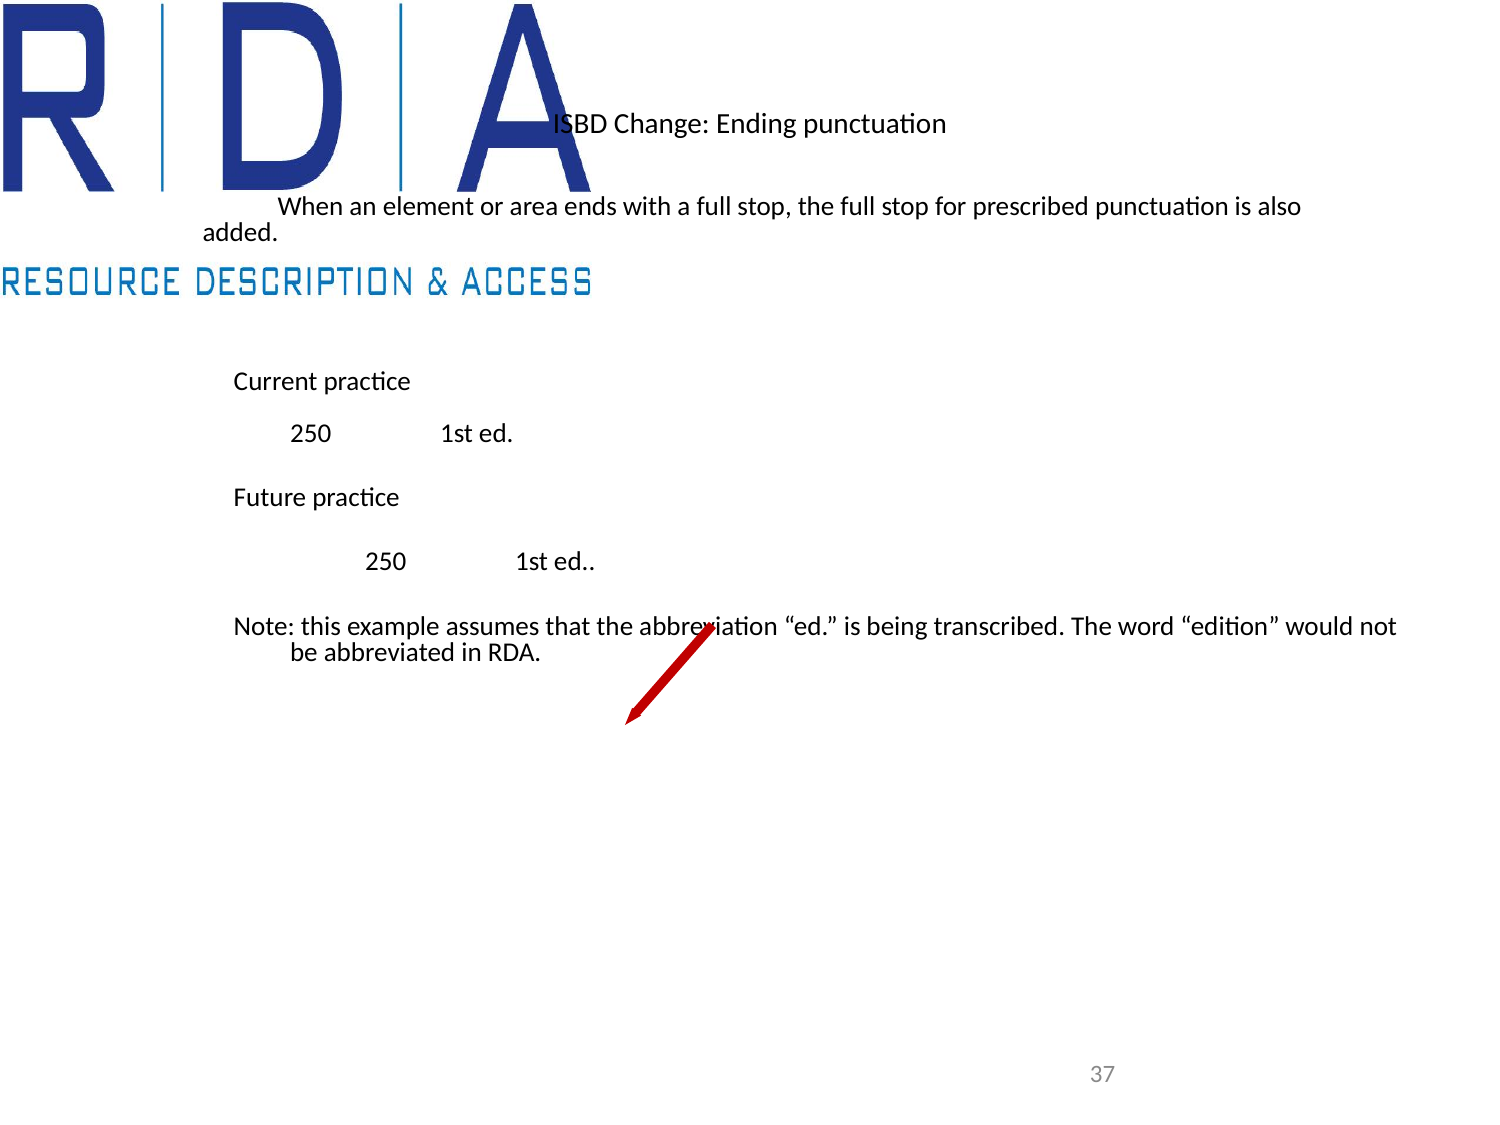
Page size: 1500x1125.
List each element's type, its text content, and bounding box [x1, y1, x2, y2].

title ISBD Change: Ending punctuation [75, 45, 1426, 233]
text_box 37 [1074, 1042, 1426, 1103]
list Current practice 250 1st ed. Future practice 250 1st ed.. Note: this example assumes that the abbreviation “ed.” is being transcribed. The word “edition” would not be abbreviated in RDA. [162, 362, 1426, 1005]
list When an element or area ends with a full stop, the full stop for prescribed punctuation is also added. [75, 187, 1375, 376]
